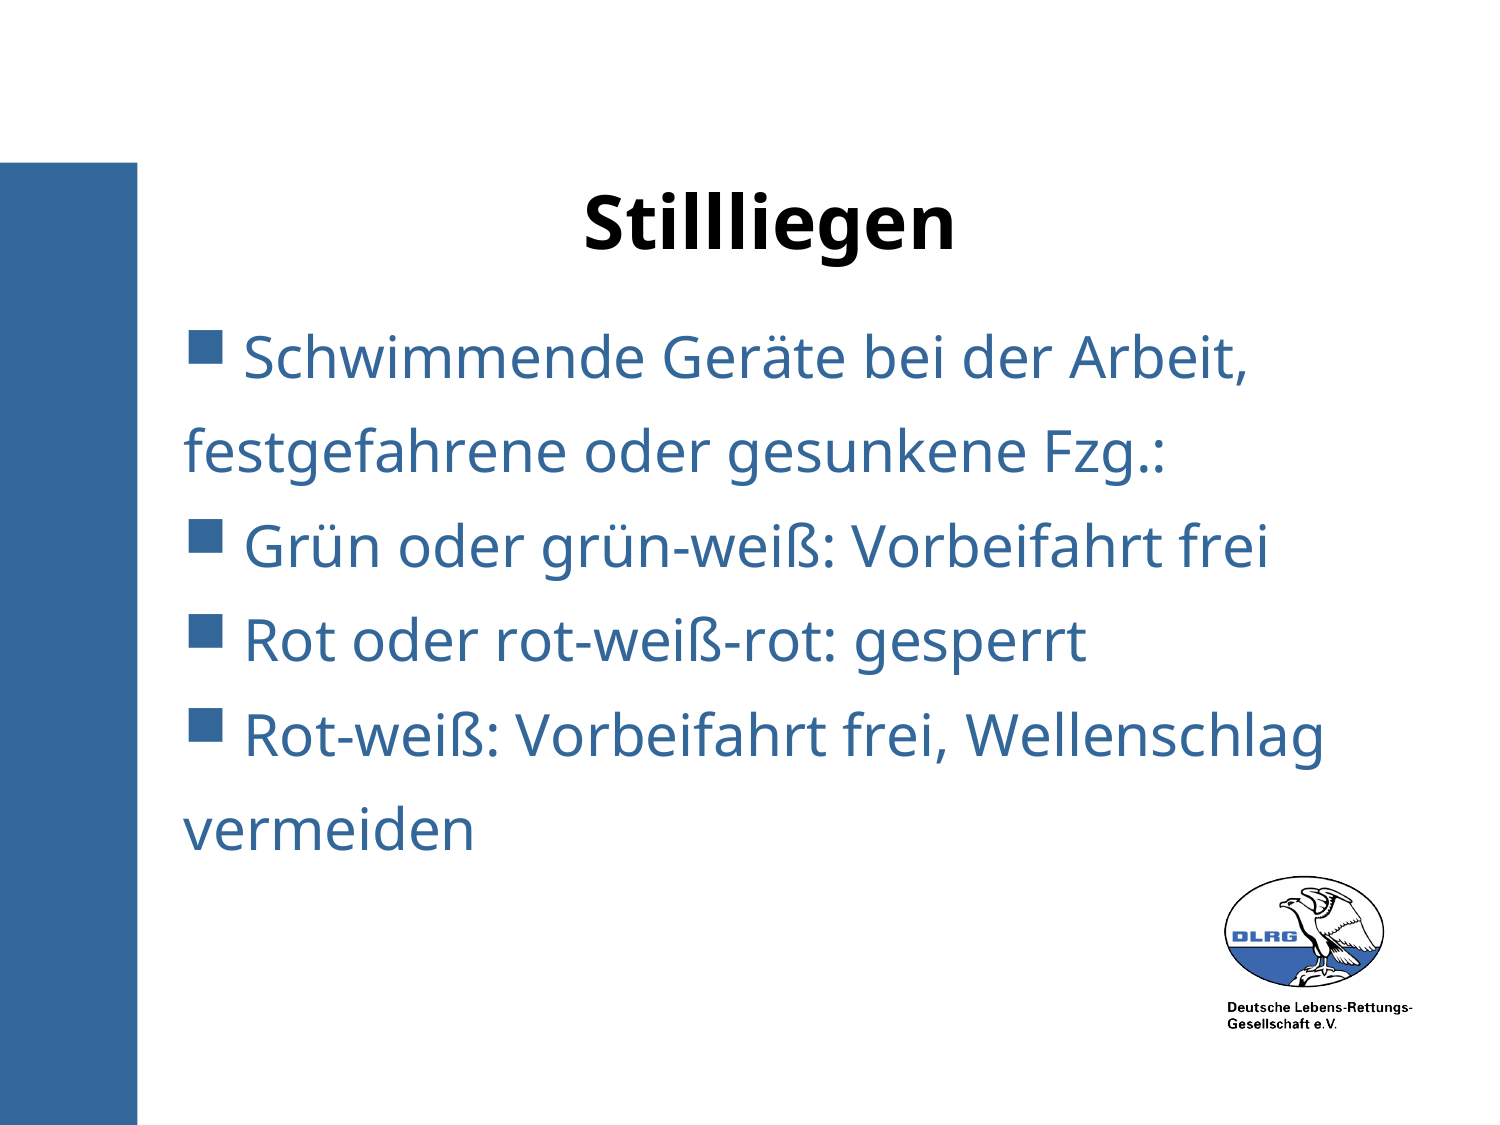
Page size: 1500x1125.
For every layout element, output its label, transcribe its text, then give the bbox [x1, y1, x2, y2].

text_box Schwimmende Geräte bei der Arbeit, festgefahrene oder gesunkene Fzg.: Grün oder grün-weiß: Vorbeifahrt frei Rot oder rot-weiß-rot: gesperrt Rot-weiß: Vorbeifahrt frei, Wellenschlag vermeiden [169, 288, 1500, 873]
title [365, 112, 1450, 276]
picture [1224, 874, 1413, 1030]
